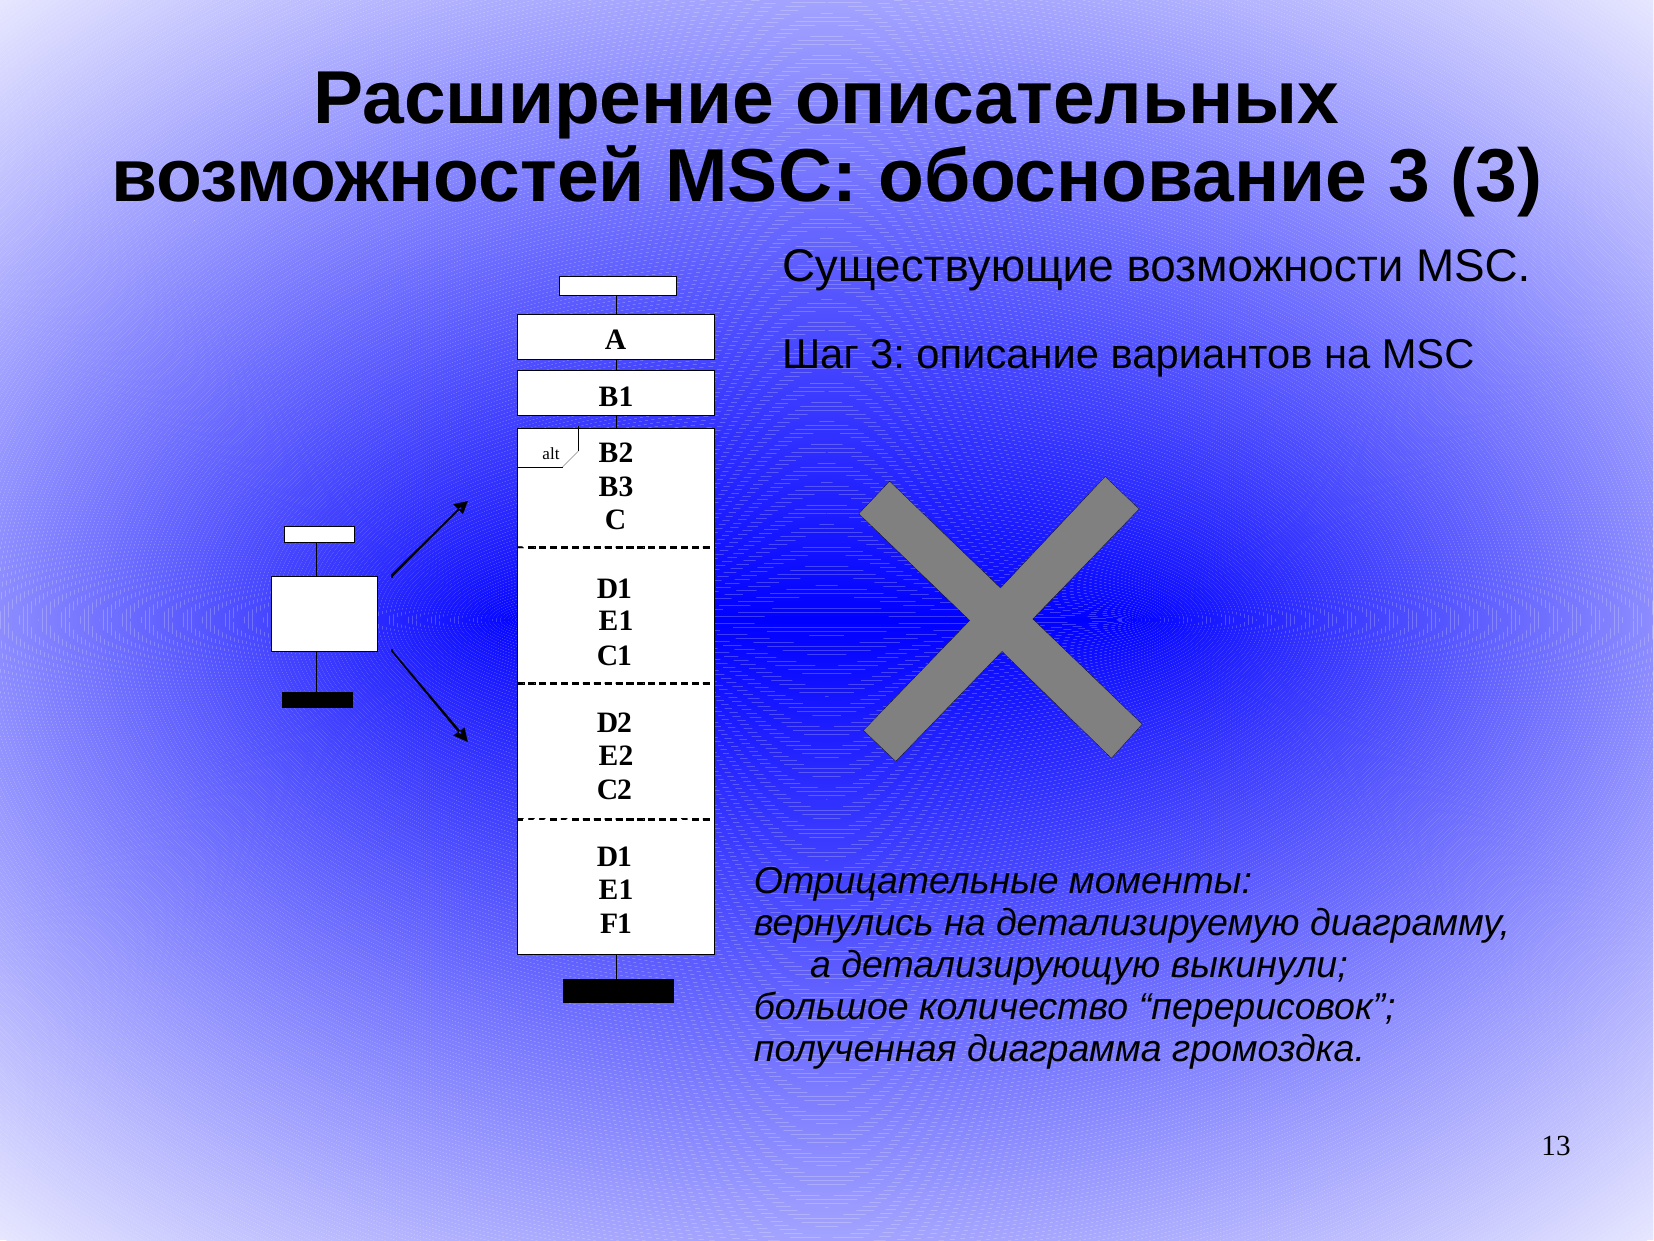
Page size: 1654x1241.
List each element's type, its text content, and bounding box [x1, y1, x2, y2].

text_box Расширение описательных возможностей MSC: обоснование 3 (3) [90, 53, 1563, 225]
picture [194, 220, 1155, 1037]
text_box Отрицательные моменты: вернулись на детализируемую диаграмму, а детализирующую выкинули; большое количество “перерисовок”; полученная диаграмма громоздка. [739, 852, 1649, 1078]
text_box Существующие возможности MSC. Шаг 3: описание вариантов на MSC [1155, 236, 1546, 386]
